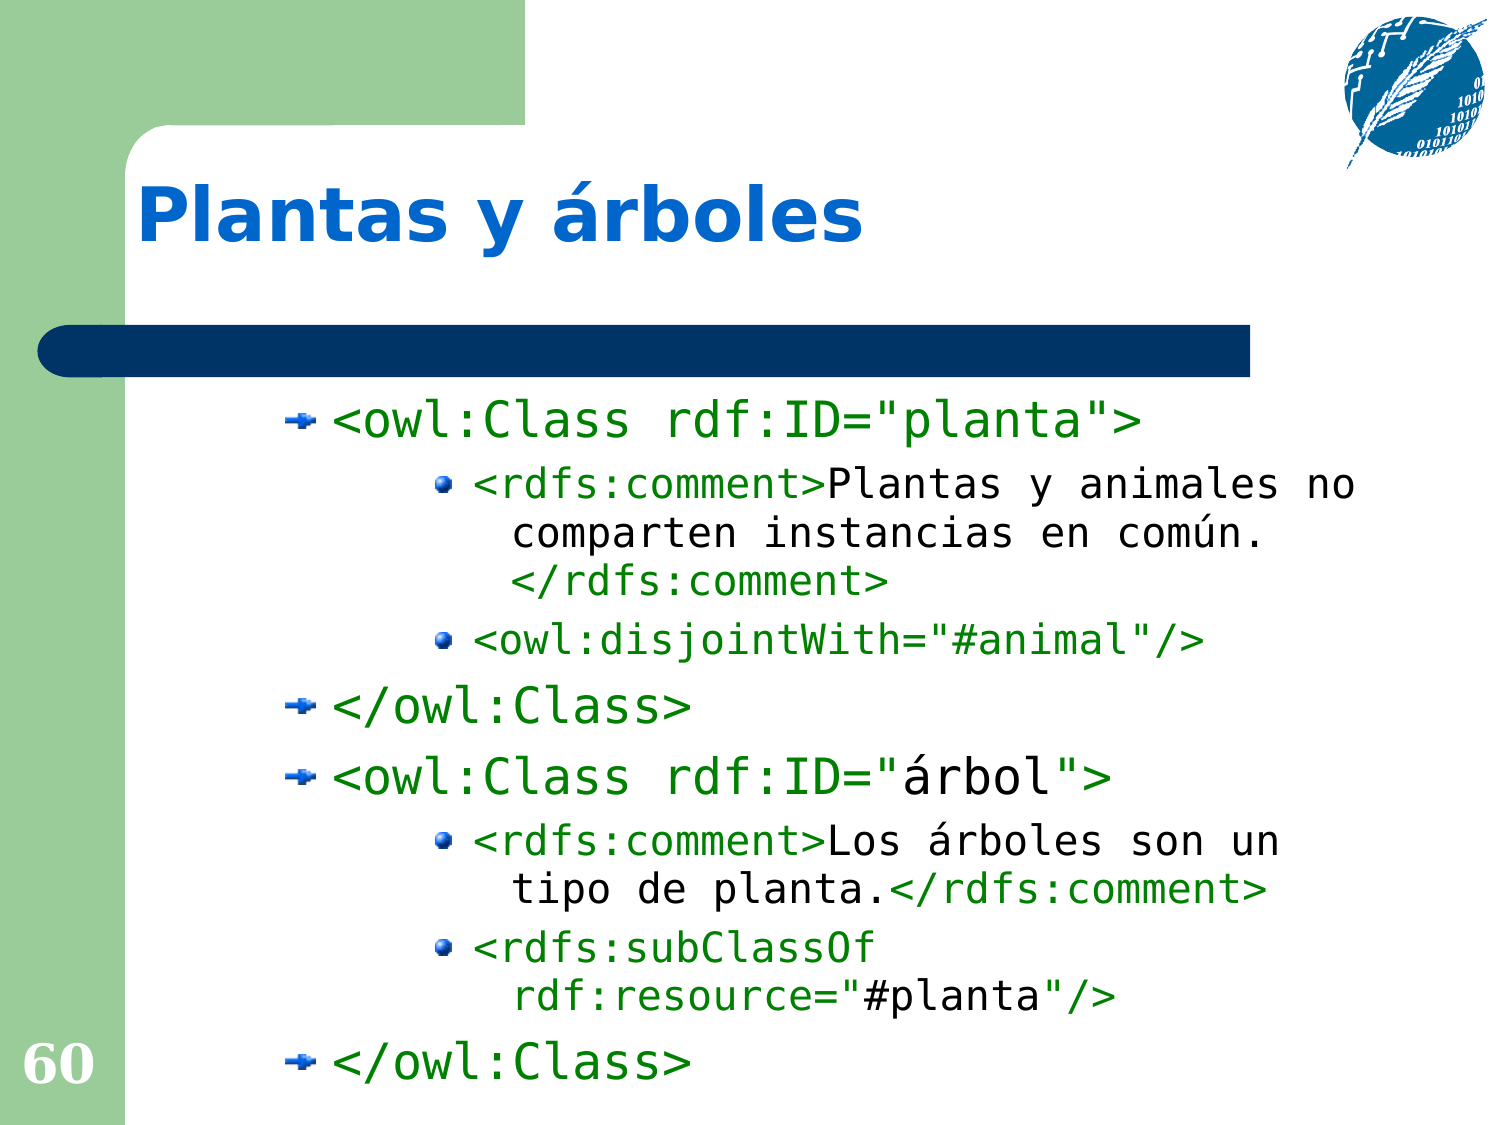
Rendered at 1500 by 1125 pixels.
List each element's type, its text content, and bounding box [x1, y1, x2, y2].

list <owl:Class rdf:ID="planta"> <rdfs:comment>Plantas y animales no comparten instancias en común. </rdfs:comment> <owl:disjointWith="#animal"/> </owl:Class> <owl:Class rdf:ID="árbol"> <rdfs:comment>Los árboles son un tipo de planta.</rdfs:comment> <rdfs:subClassOf rdf:resource="#planta"/> </owl:Class> [135, 391, 1398, 1124]
picture [1341, 15, 1487, 172]
picture [1433, 139, 1440, 147]
picture [1427, 138, 1431, 148]
title Plantas y árboles [135, 135, 1412, 301]
picture [1416, 140, 1425, 149]
picture [1436, 127, 1450, 136]
